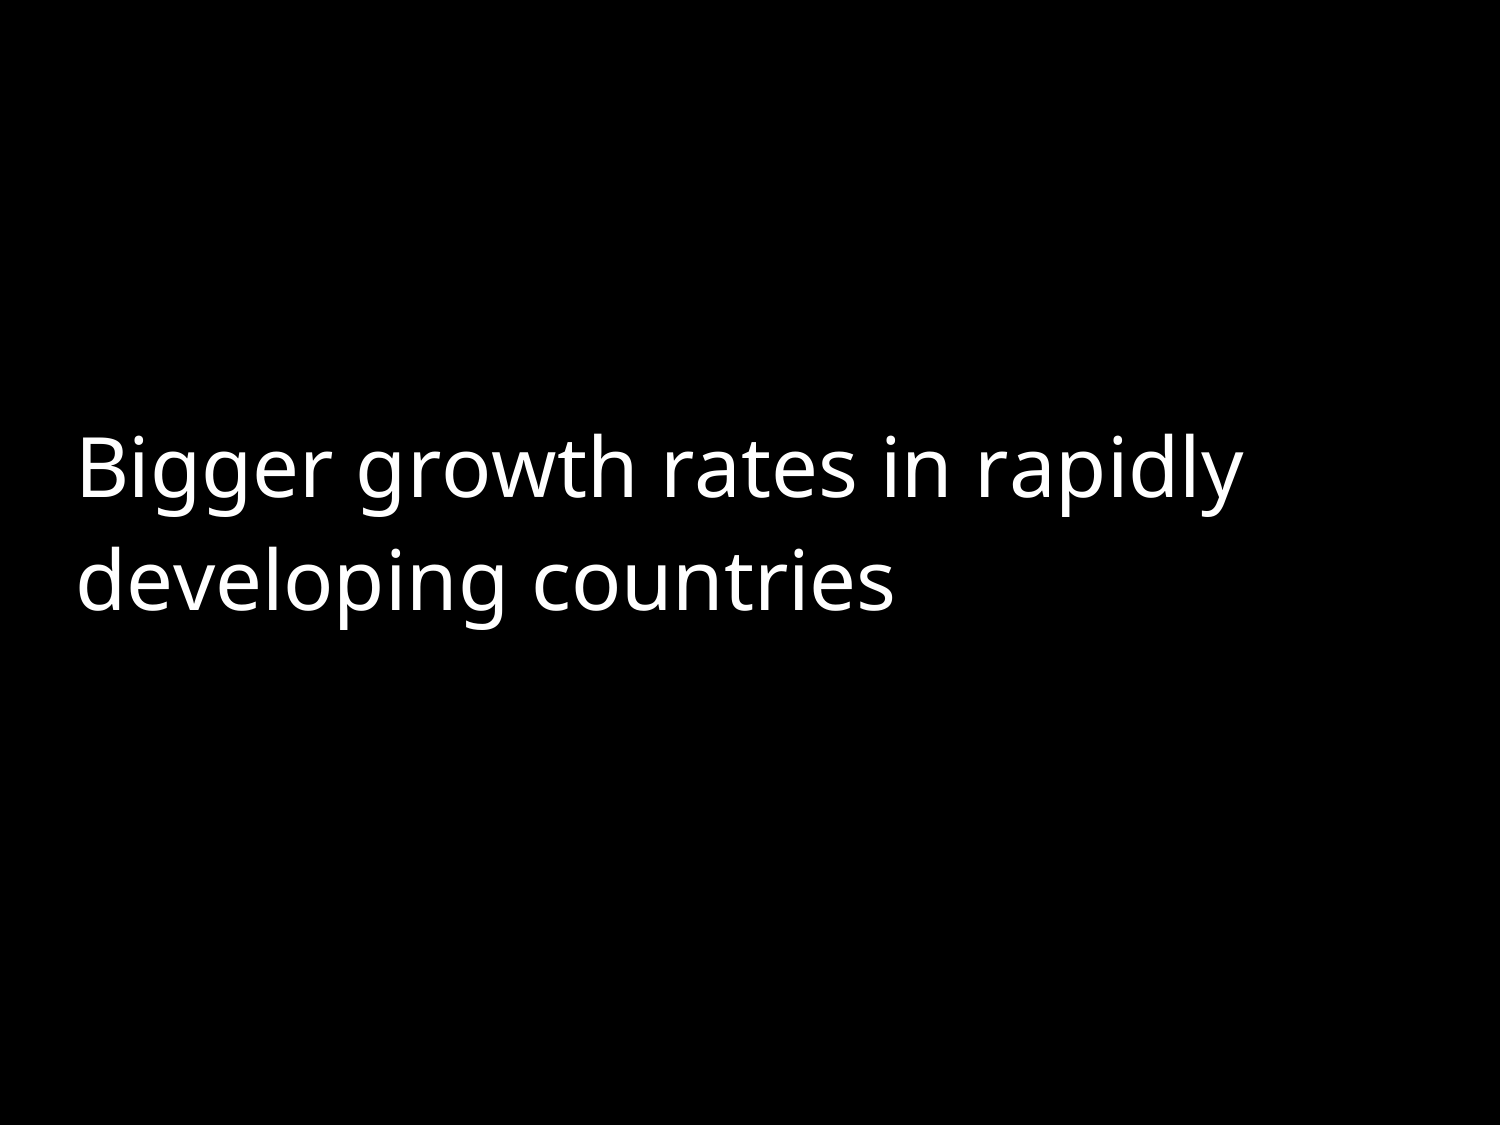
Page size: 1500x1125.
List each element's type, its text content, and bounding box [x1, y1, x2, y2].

title Bigger growth rates in rapidly developing countries [75, 416, 1414, 628]
